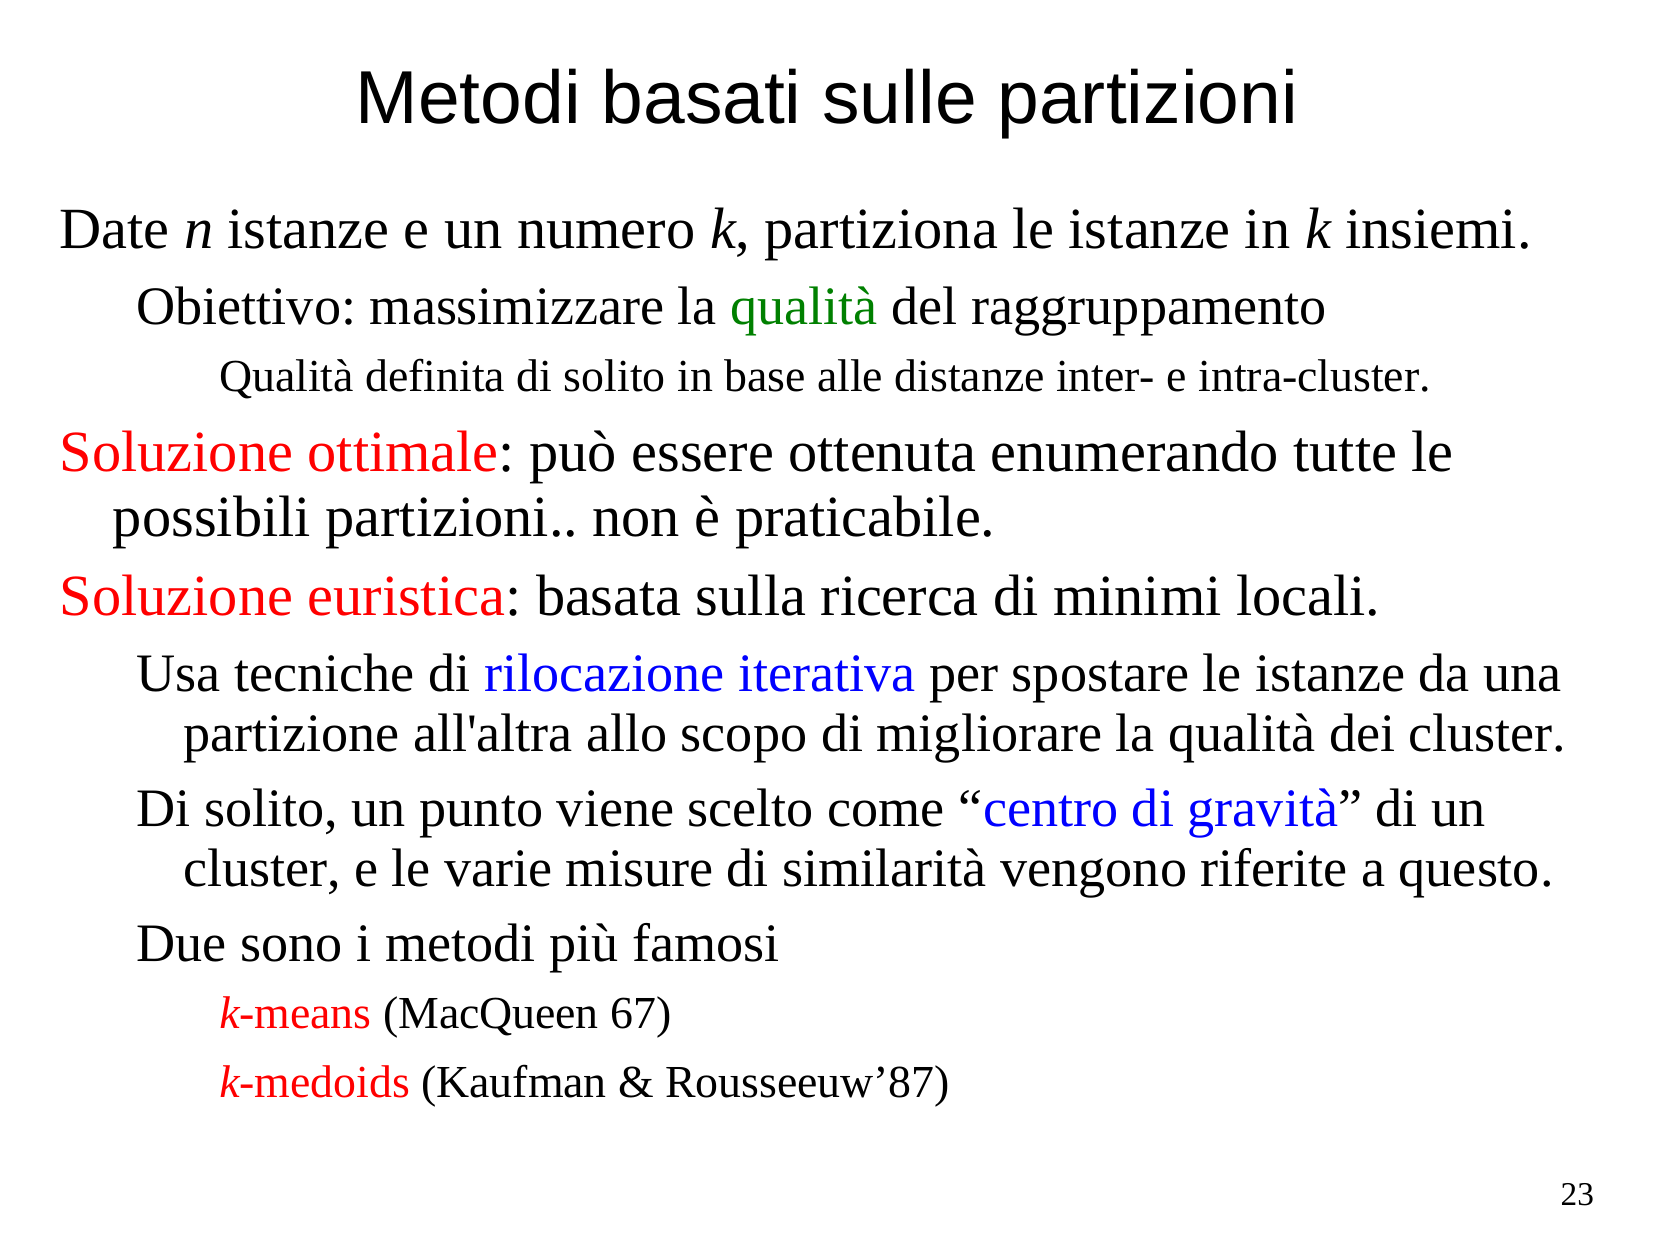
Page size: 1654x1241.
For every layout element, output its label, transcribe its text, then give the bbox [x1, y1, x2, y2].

title Metodi basati sulle partizioni [37, 30, 1617, 166]
list Date n istanze e un numero k, partiziona le istanze in k insiemi. Obiettivo: massimizzare la qualità del raggruppamento Qualità definita di solito in base alle distanze inter- e intra-cluster. Soluzione ottimale: può essere ottenuta enumerando tutte le possibili partizioni.. non è praticabile. Soluzione euristica: basata sulla ricerca di minimi locali. Usa tecniche di rilocazione iterativa per spostare le istanze da una partizione all'altra allo scopo di migliorare la qualità dei cluster. Di solito, un punto viene scelto come “centro di gravità” di un cluster, e le varie misure di similarità vengono riferite a questo. Due sono i metodi più famosi k-means (MacQueen 67) k-medoids (Kaufman & Rousseeuw’87) [42, 196, 1612, 1187]
